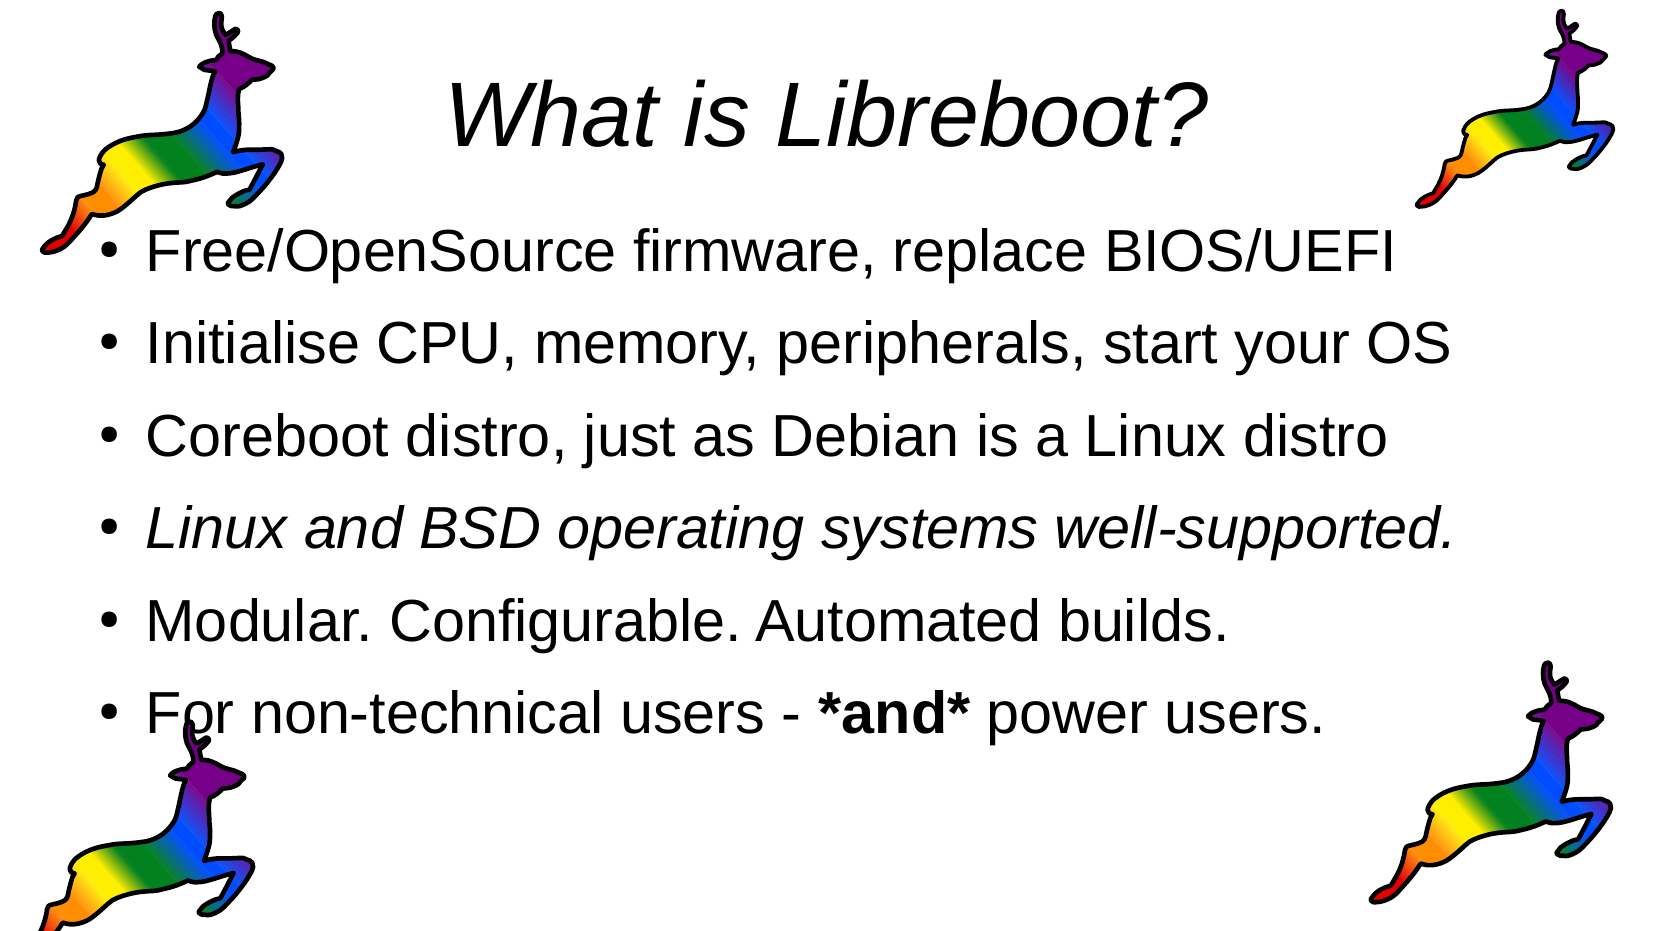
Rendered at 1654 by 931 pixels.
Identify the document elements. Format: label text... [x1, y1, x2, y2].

picture [1406, 0, 1625, 218]
title What is Libreboot? [296, 37, 1406, 193]
picture [29, 0, 296, 266]
picture [1357, 649, 1625, 916]
list Free/OpenSource firmware, replace BIOS/UEFI Initialise CPU, memory, peripherals, start your OS Coreboot distro, just as Debian is a Linux distro Linux and BSD operating systems well-supported. Modular. Configurable. Automated builds. For non-technical users - *and* power users. [82, 217, 1571, 758]
picture [0, 708, 267, 931]
